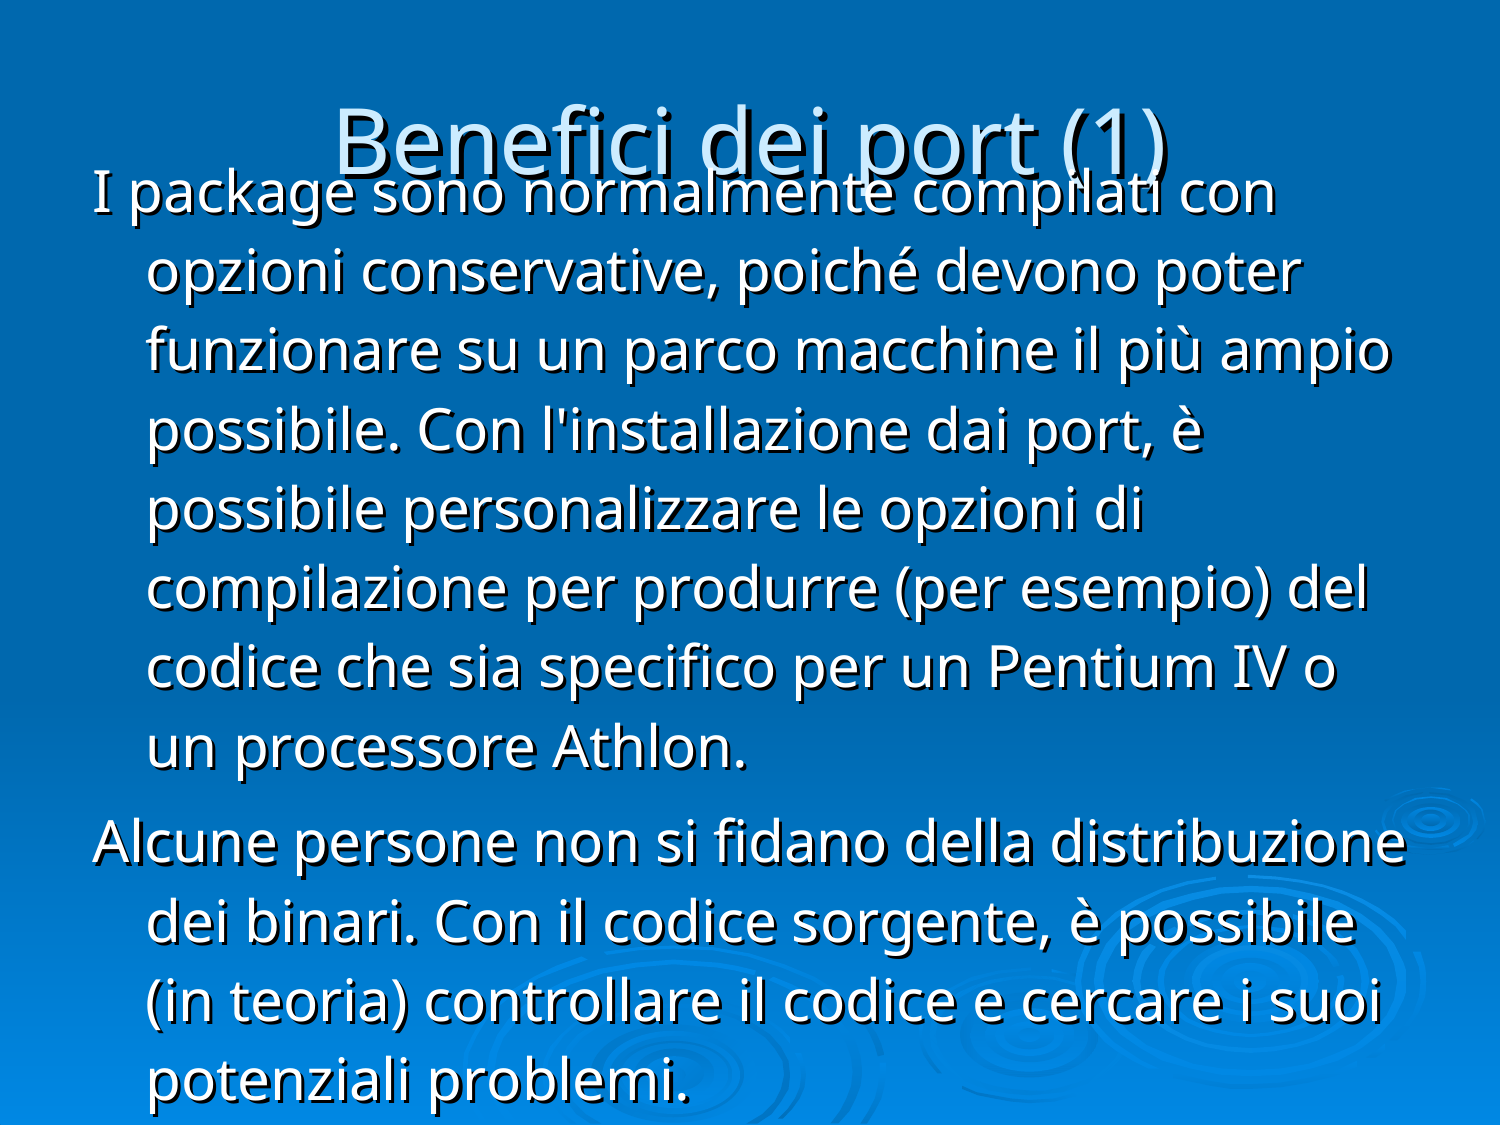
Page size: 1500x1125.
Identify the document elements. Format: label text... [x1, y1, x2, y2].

subtitle I package sono normalmente compilati con opzioni conservative, poiché devono poter funzionare su un parco macchine il più ampio possibile. Con l'installazione dai port, è possibile personalizzare le opzioni di compilazione per produrre (per esempio) del codice che sia specifico per un Pentium IV o un processore Athlon. Alcune persone non si fidano della distribuzione dei binari. Con il codice sorgente, è possibile (in teoria) controllare il codice e cercare i suoi potenziali problemi. [75, 240, 1426, 1028]
title Benefici dei port (1) [75, 21, 1426, 240]
